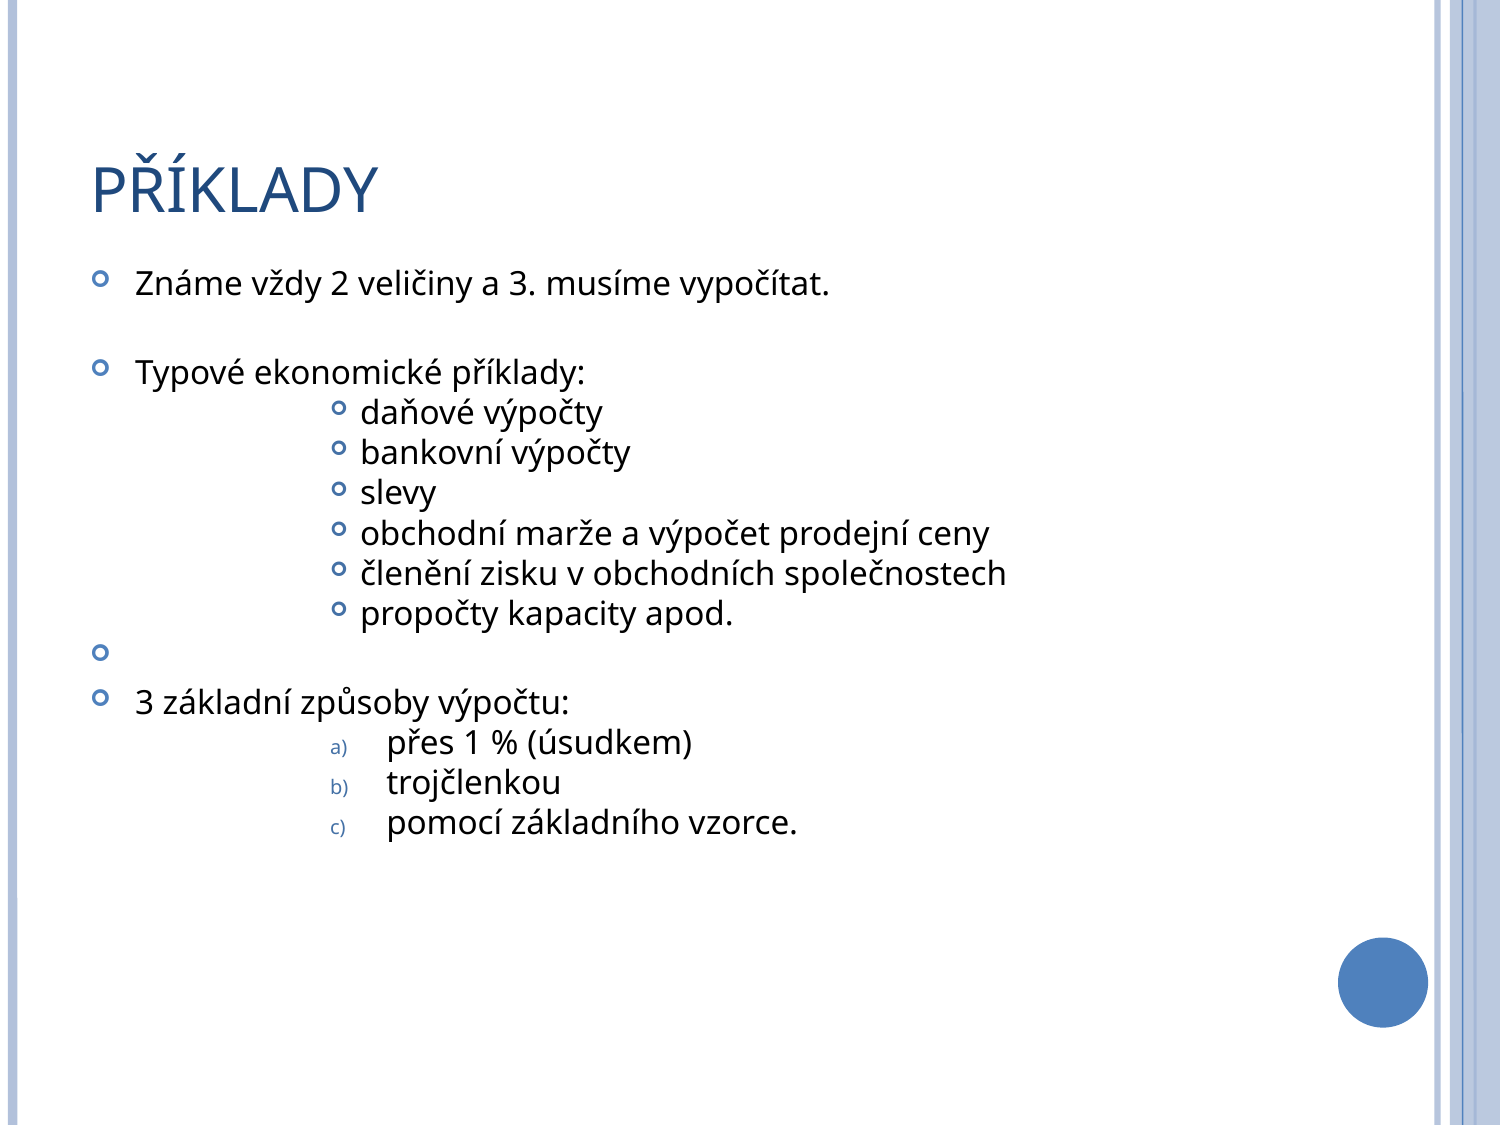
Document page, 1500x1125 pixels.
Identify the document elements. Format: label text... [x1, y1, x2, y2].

list Známe vždy 2 veličiny a 3. musíme vypočítat. Typové ekonomické příklady: daňové výpočty bankovní výpočty slevy obchodní marže a výpočet prodejní ceny členění zisku v obchodních společnostech propočty kapacity apod. 3 základní způsoby výpočtu: přes 1 % (úsudkem) trojčlenkou pomocí základního vzorce. [75, 262, 1300, 1062]
title PŘÍKLADY [75, 45, 1300, 233]
